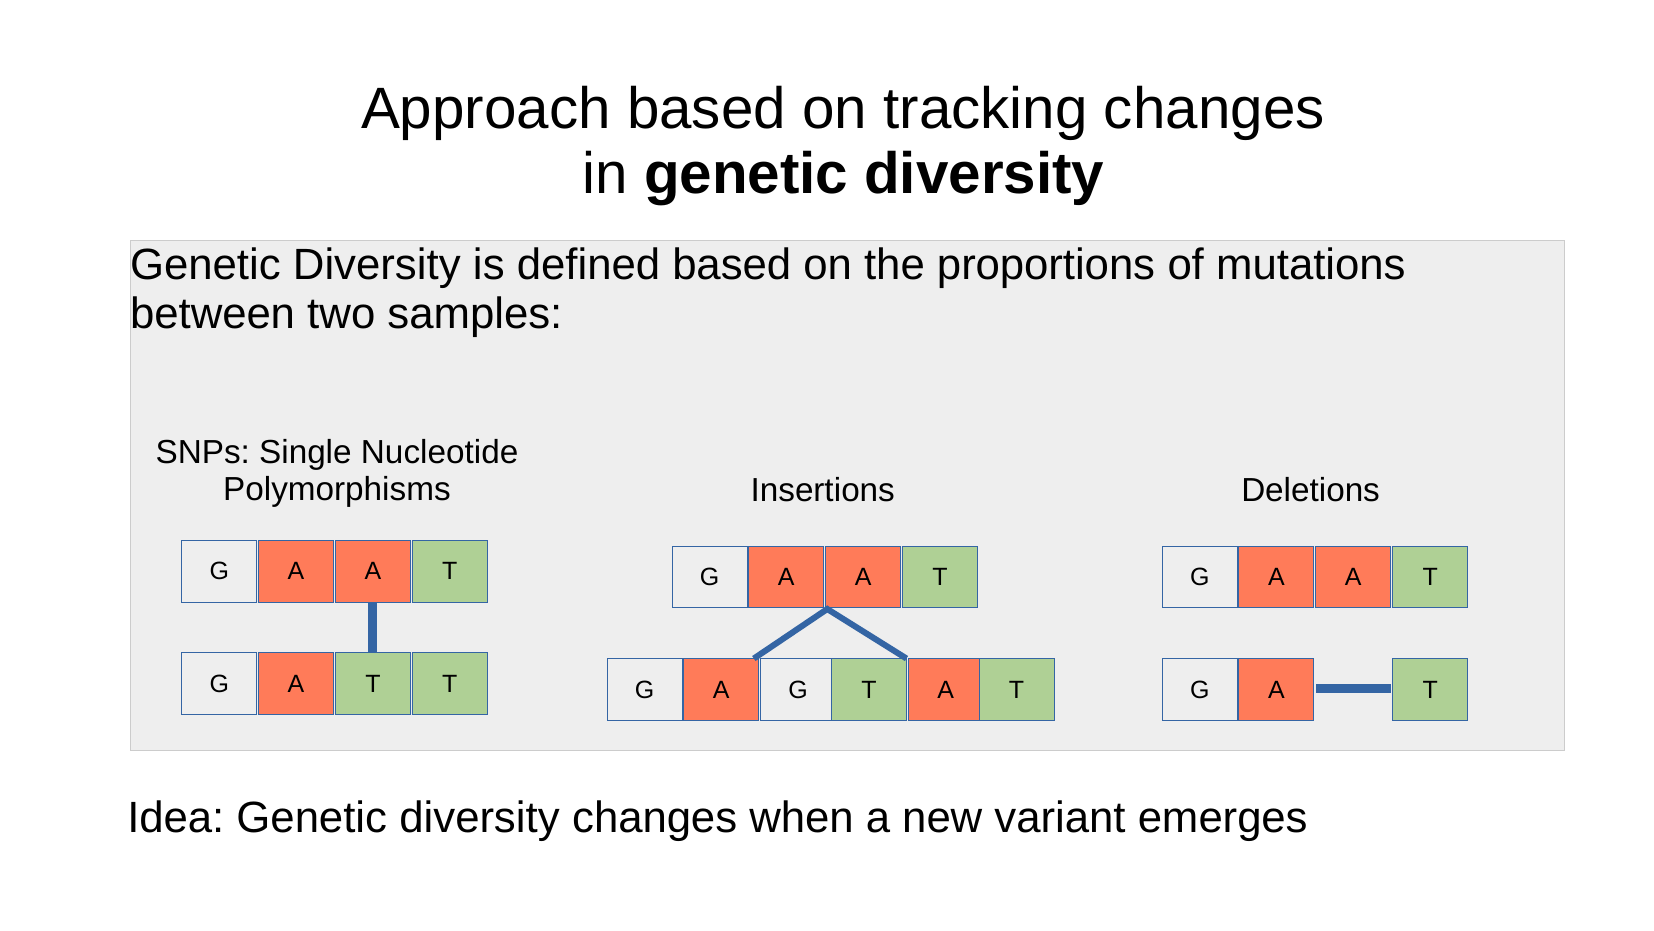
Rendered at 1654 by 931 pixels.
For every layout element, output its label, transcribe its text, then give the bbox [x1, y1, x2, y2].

text_box T [1392, 658, 1468, 721]
list Approach based on tracking changes in genetic diversity [59, 75, 1558, 616]
text_box T [902, 546, 978, 608]
text_box Deletions [1143, 464, 1479, 522]
text_box G [1162, 658, 1238, 721]
text_box G [1162, 546, 1238, 608]
text_box G [181, 652, 257, 715]
text_box A [1238, 546, 1314, 608]
text_box G [181, 540, 257, 603]
text_box T [1392, 546, 1468, 608]
text_box Insertions [597, 464, 1048, 522]
text_box A [683, 658, 759, 721]
text_box SNPs: Single Nucleotide Polymorphisms [130, 426, 545, 516]
text_box A [825, 546, 901, 608]
text_box T [412, 652, 488, 715]
text_box T [412, 540, 488, 603]
text_box A [258, 652, 334, 715]
text_box A [1315, 546, 1391, 608]
text_box T [979, 658, 1055, 721]
text_box Genetic Diversity is defined based on the proportions of mutations between two samples: [130, 240, 1565, 751]
text_box A [1238, 658, 1314, 721]
text_box G [760, 658, 831, 721]
text_box A [748, 546, 824, 608]
text_box T [335, 652, 411, 715]
text_box Idea: Genetic diversity changes when a new variant emerges [112, 785, 1547, 861]
text_box T [831, 658, 907, 721]
text_box A [335, 540, 411, 603]
text_box A [258, 540, 334, 603]
text_box A [908, 658, 979, 721]
text_box G [607, 658, 683, 721]
text_box G [672, 546, 748, 608]
